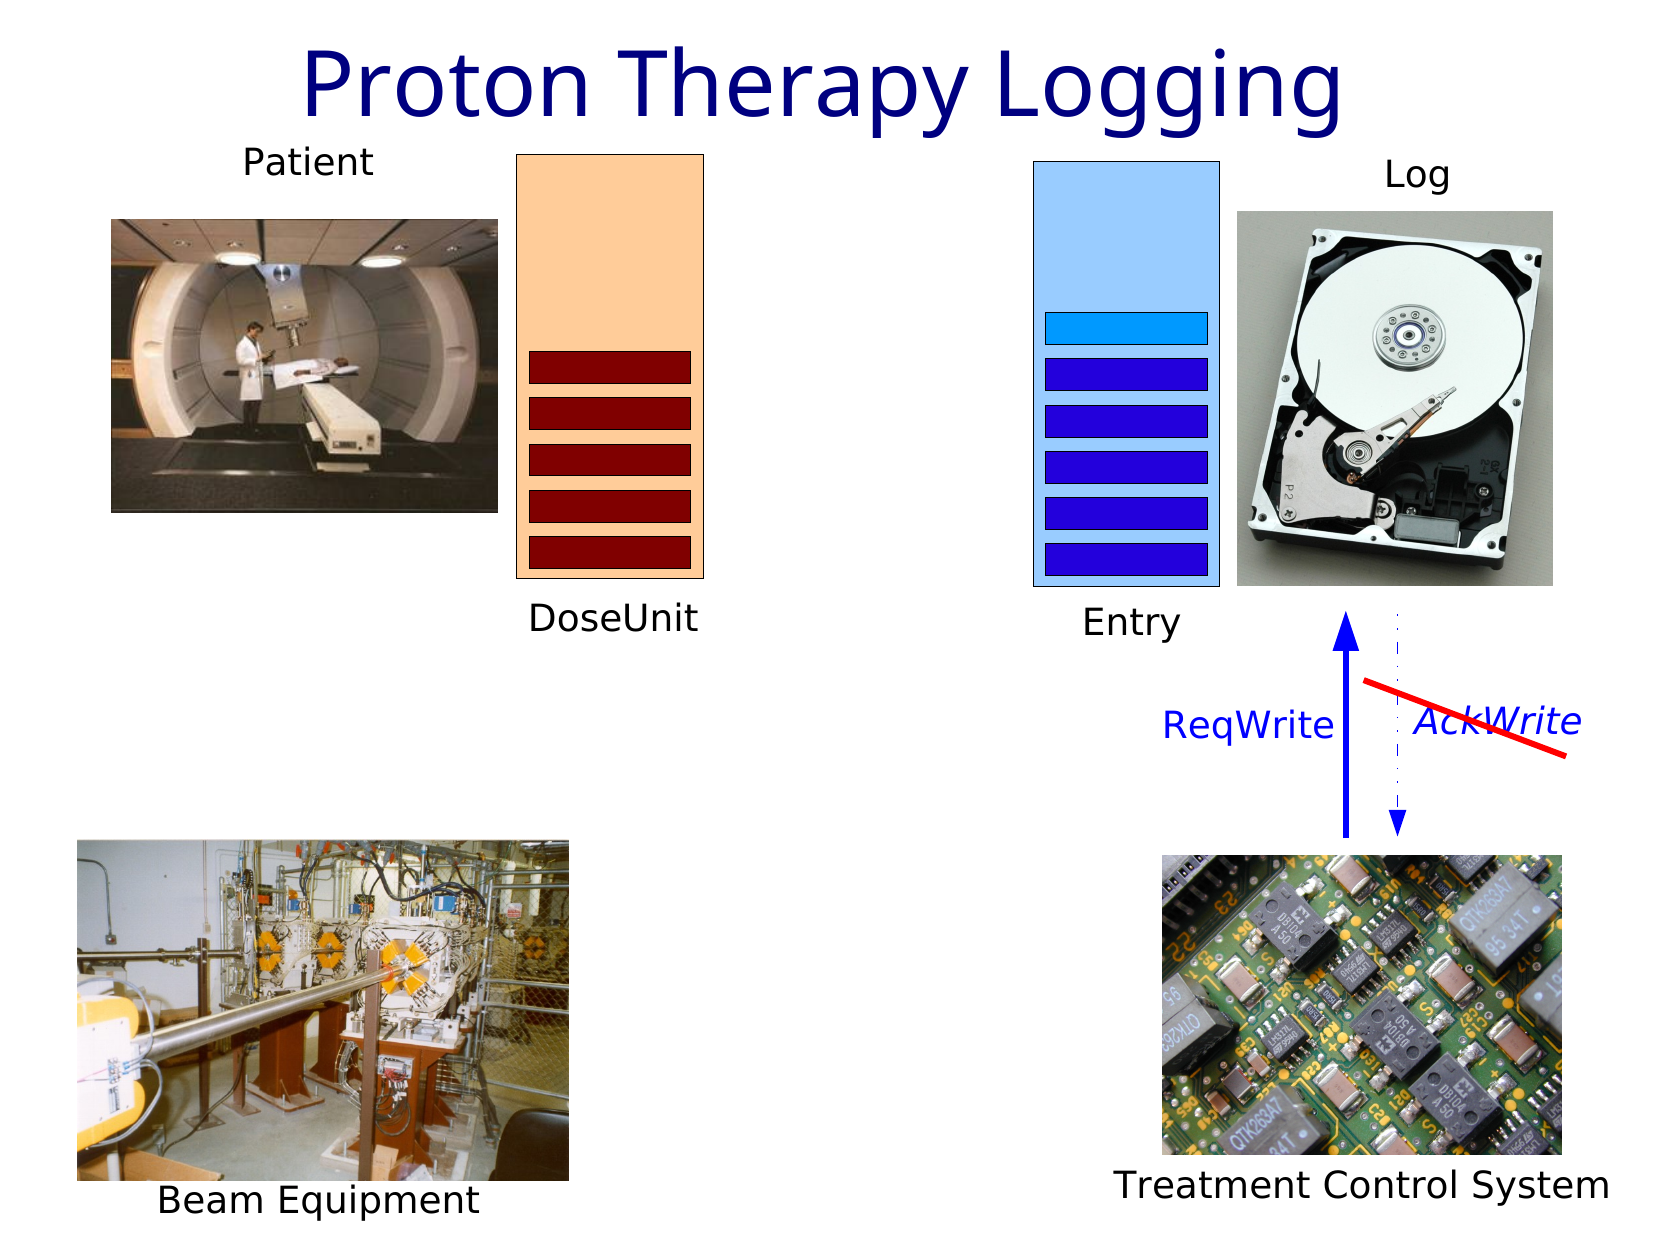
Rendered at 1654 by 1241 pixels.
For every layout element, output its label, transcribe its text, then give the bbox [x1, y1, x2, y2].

text_box DoseUnit [513, 589, 710, 648]
text_box Patient [227, 133, 387, 192]
text_box [1033, 161, 1220, 587]
text_box AckWrite [1407, 692, 1595, 751]
text_box Log [1369, 145, 1465, 204]
text_box AckWrite [1399, 698, 1540, 751]
text_box Beam Equipment [141, 1171, 489, 1231]
text_box [516, 154, 704, 579]
picture [1162, 855, 1562, 1155]
title Proton Therapy Logging [79, 14, 1568, 148]
picture [111, 219, 498, 513]
text_box Entry [1067, 593, 1195, 652]
picture [77, 839, 569, 1181]
text_box Treatment Control System [1098, 1155, 1616, 1215]
picture [1237, 211, 1553, 586]
text_box ReqWrite [1147, 696, 1343, 755]
